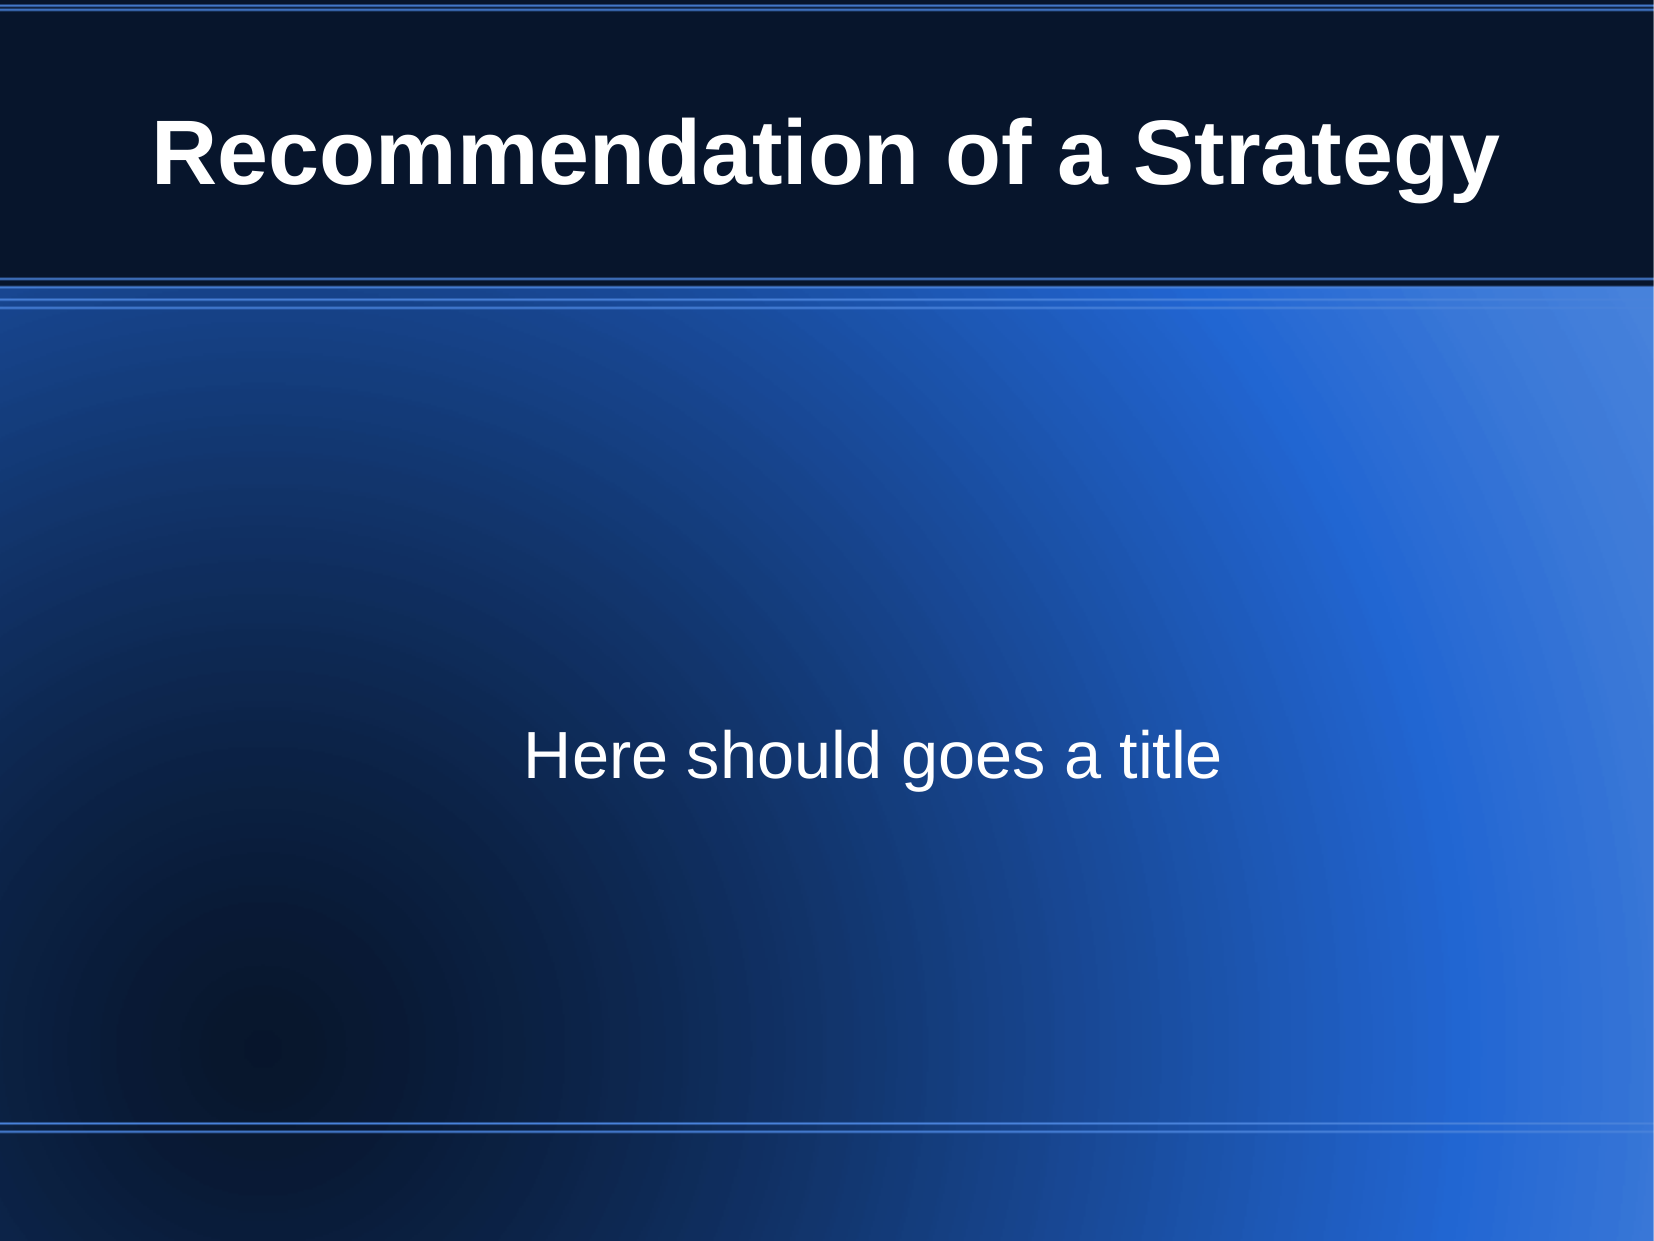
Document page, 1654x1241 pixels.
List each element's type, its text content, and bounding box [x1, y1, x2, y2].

picture [0, 0, 1654, 1241]
subtitle Here should goes a title [178, 364, 1570, 1147]
title Recommendation of a Strategy [82, 49, 1571, 257]
